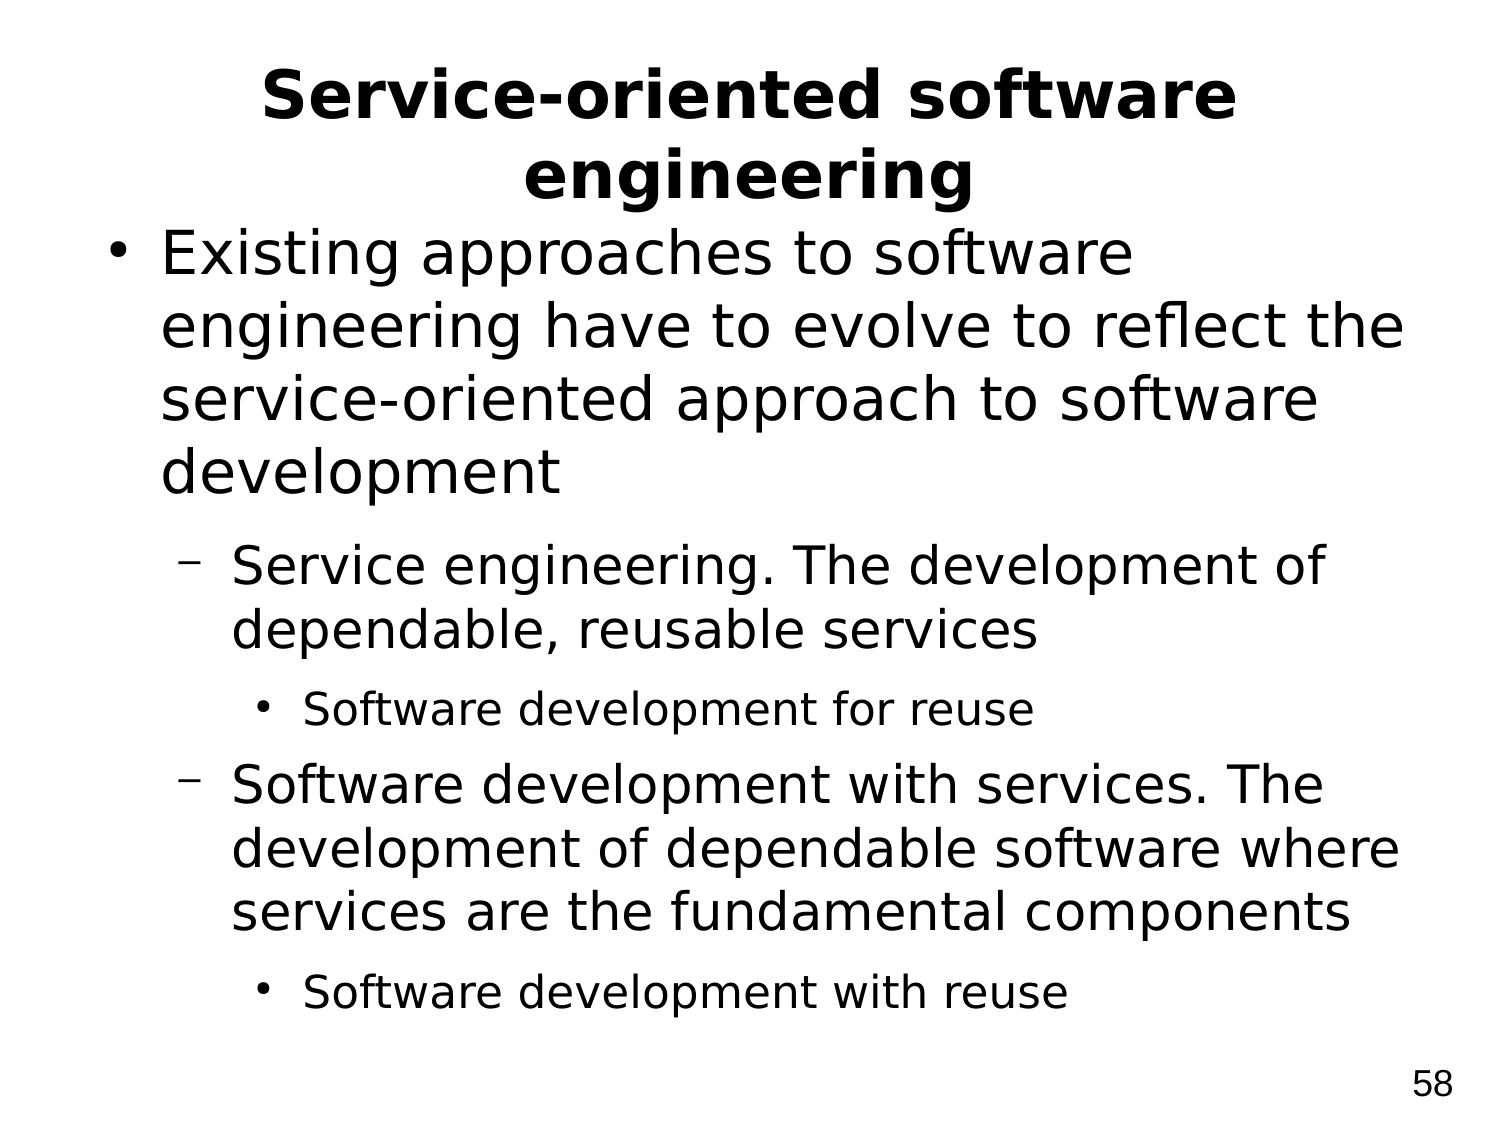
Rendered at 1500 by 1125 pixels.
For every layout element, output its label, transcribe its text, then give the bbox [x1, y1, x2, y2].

list Existing approaches to software engineering have to evolve to reflect the service-oriented approach to software development Service engineering. The development of dependable, reusable services Software development for reuse Software development with services. The development of dependable software where services are the fundamental components Software development with reuse [75, 206, 1425, 1093]
title Service-oriented software engineering [75, 44, 1425, 177]
